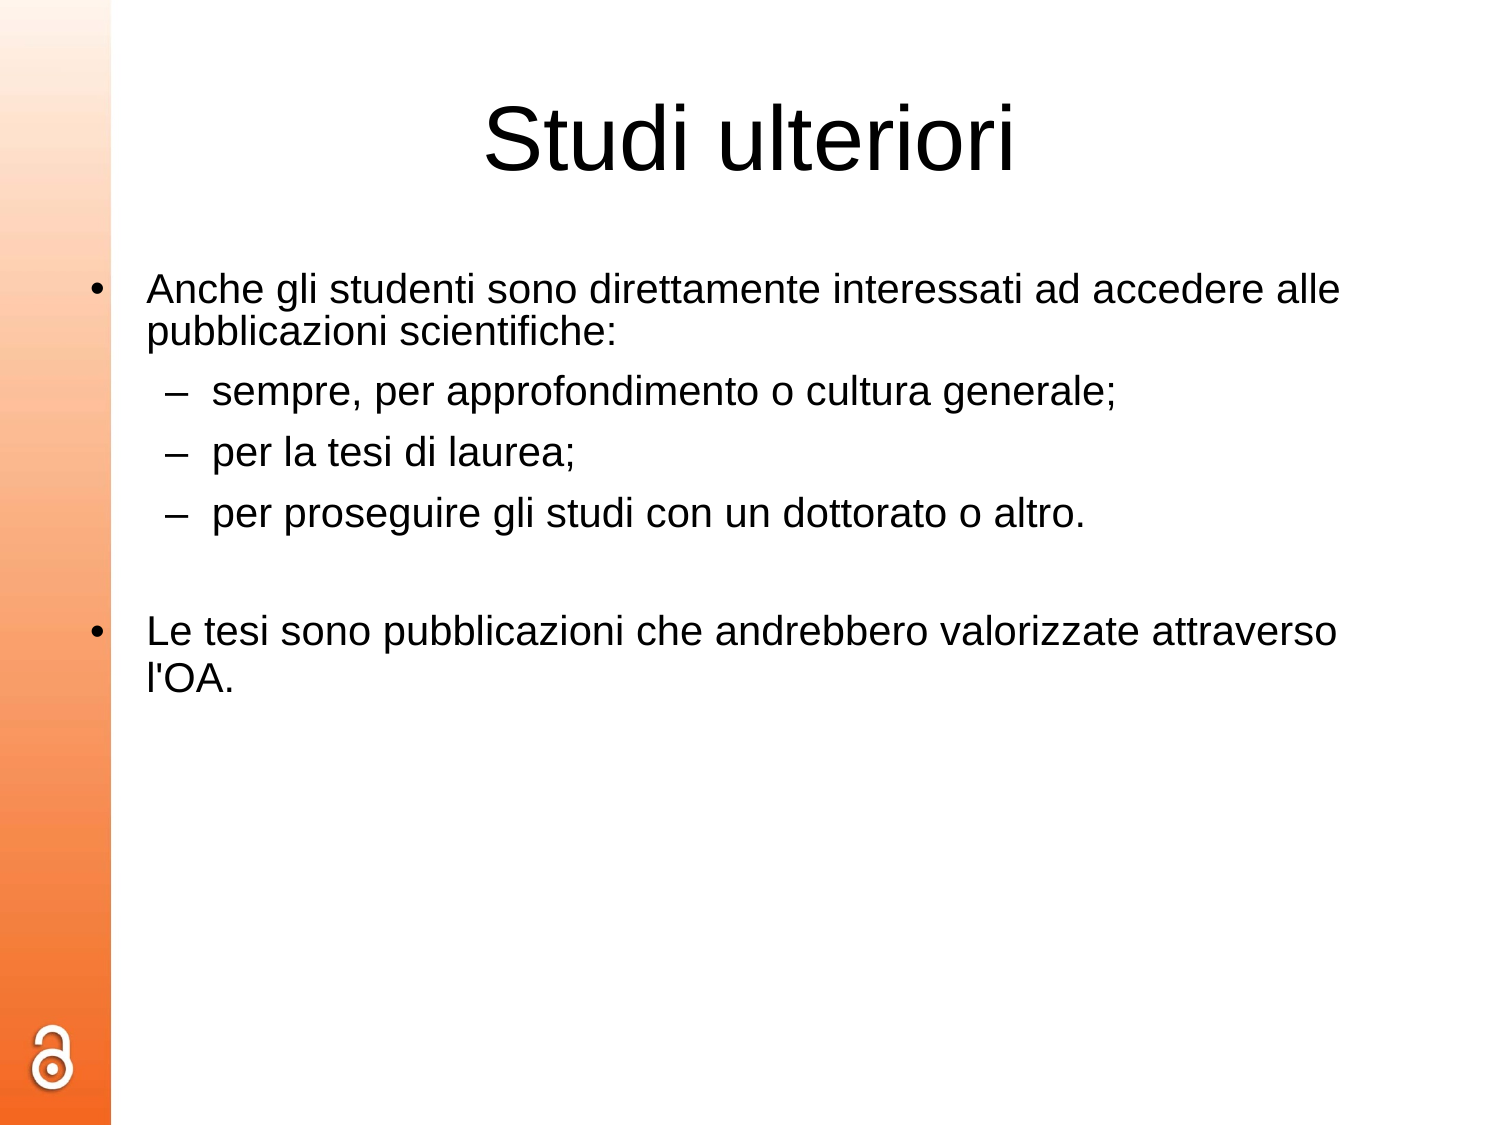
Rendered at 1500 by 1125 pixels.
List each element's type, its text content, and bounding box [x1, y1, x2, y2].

picture [0, 0, 1500, 1125]
title Studi ulteriori [75, 45, 1426, 233]
list Anche gli studenti sono direttamente interessati ad accedere alle pubblicazioni scientifiche: sempre, per approfondimento o cultura generale; per la tesi di laurea; per proseguire gli studi con un dottorato o altro. Le tesi sono pubblicazioni che andrebbero valorizzate attraverso l'OA. [75, 262, 1426, 1005]
